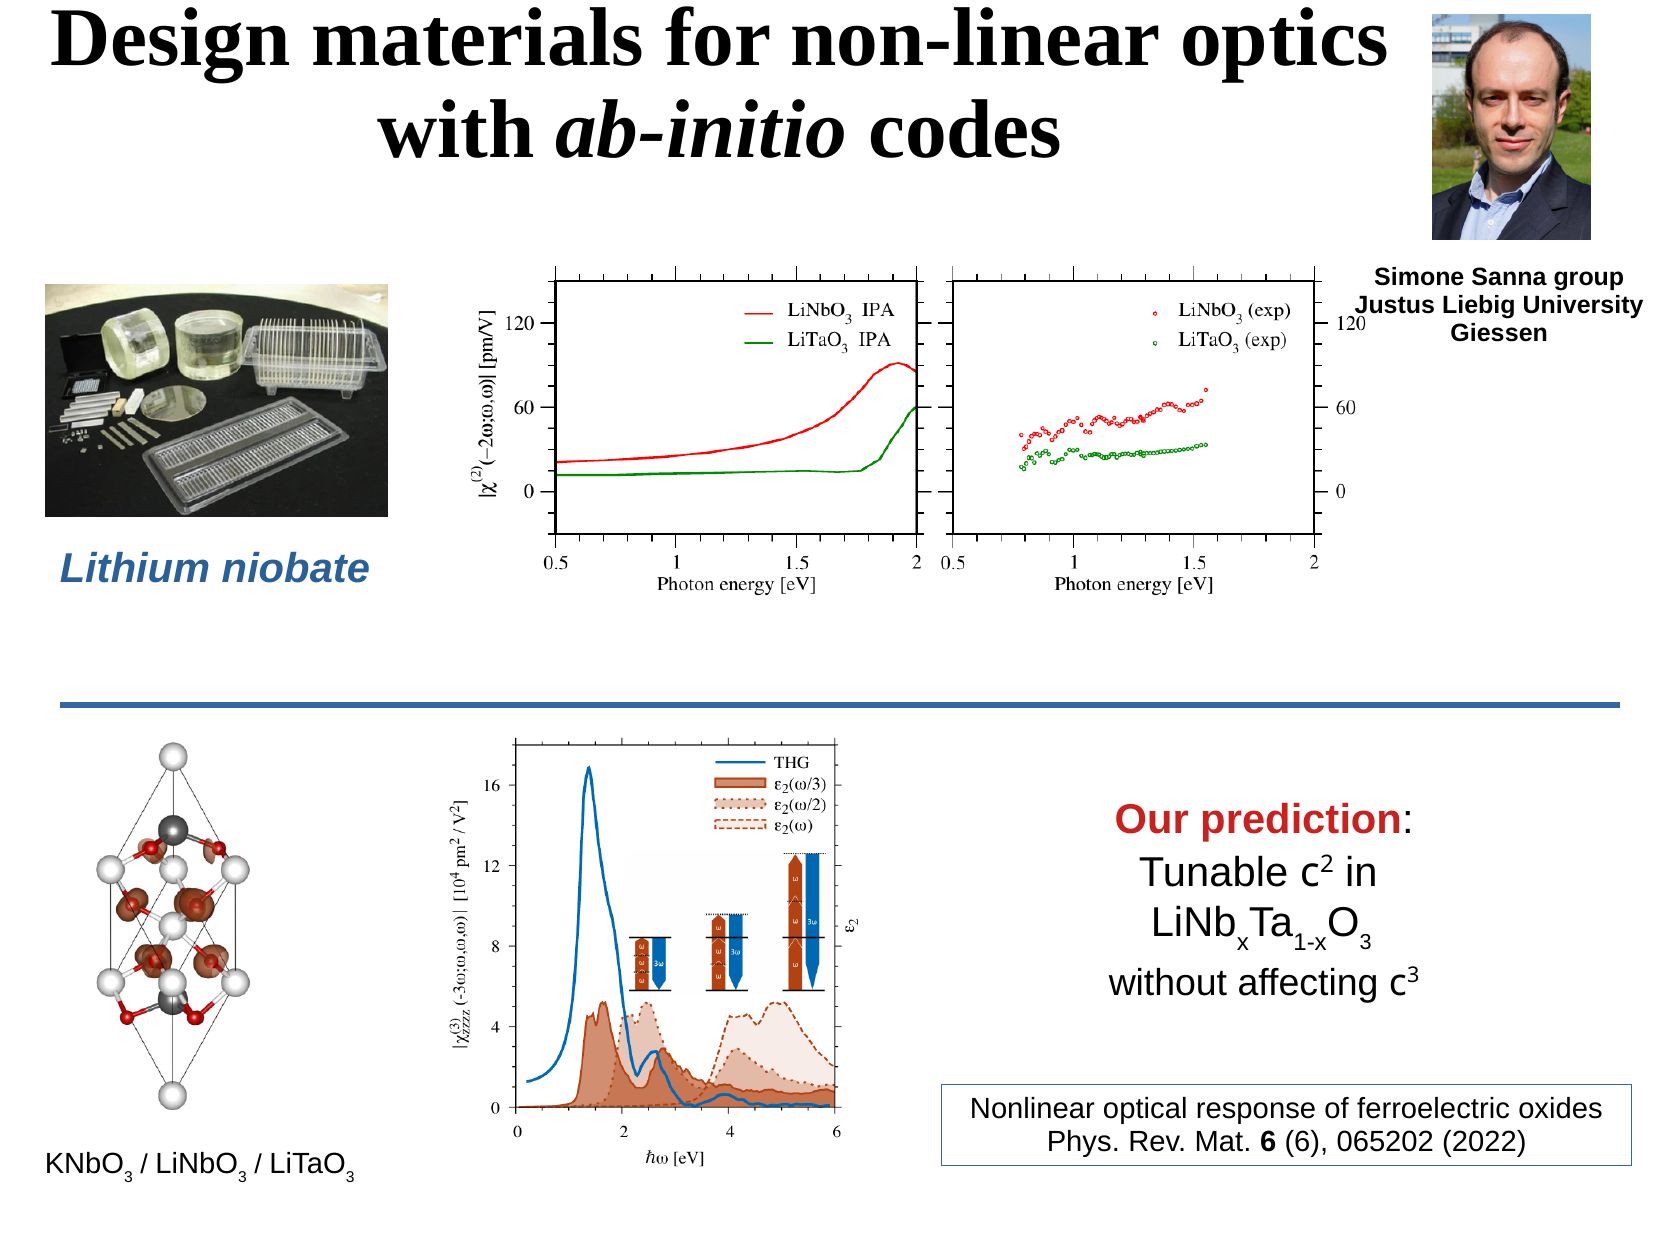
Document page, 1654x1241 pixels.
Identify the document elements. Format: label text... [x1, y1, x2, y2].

text_box Our prediction: Tunable c2 in LiNbxTa1-xO3 without affecting c3 [1069, 788, 1460, 996]
picture [450, 239, 1381, 617]
title Design materials for non-linear optics with ab-initio codes [15, 0, 1426, 181]
picture [45, 284, 388, 519]
text_box Lithium niobate [45, 537, 391, 601]
picture [90, 734, 262, 1121]
text_box Nonlinear optical response of ferroelectric oxides Phys. Rev. Mat. 6 (6), 065202 (2022) [941, 1084, 1632, 1166]
text_box KNbO3 / LiNbO3 / LiTaO3 [29, 1140, 405, 1201]
picture [1432, 14, 1591, 241]
text_box Simone Sanna group Justus Liebig University Giessen [1290, 255, 1654, 354]
picture [434, 723, 886, 1186]
